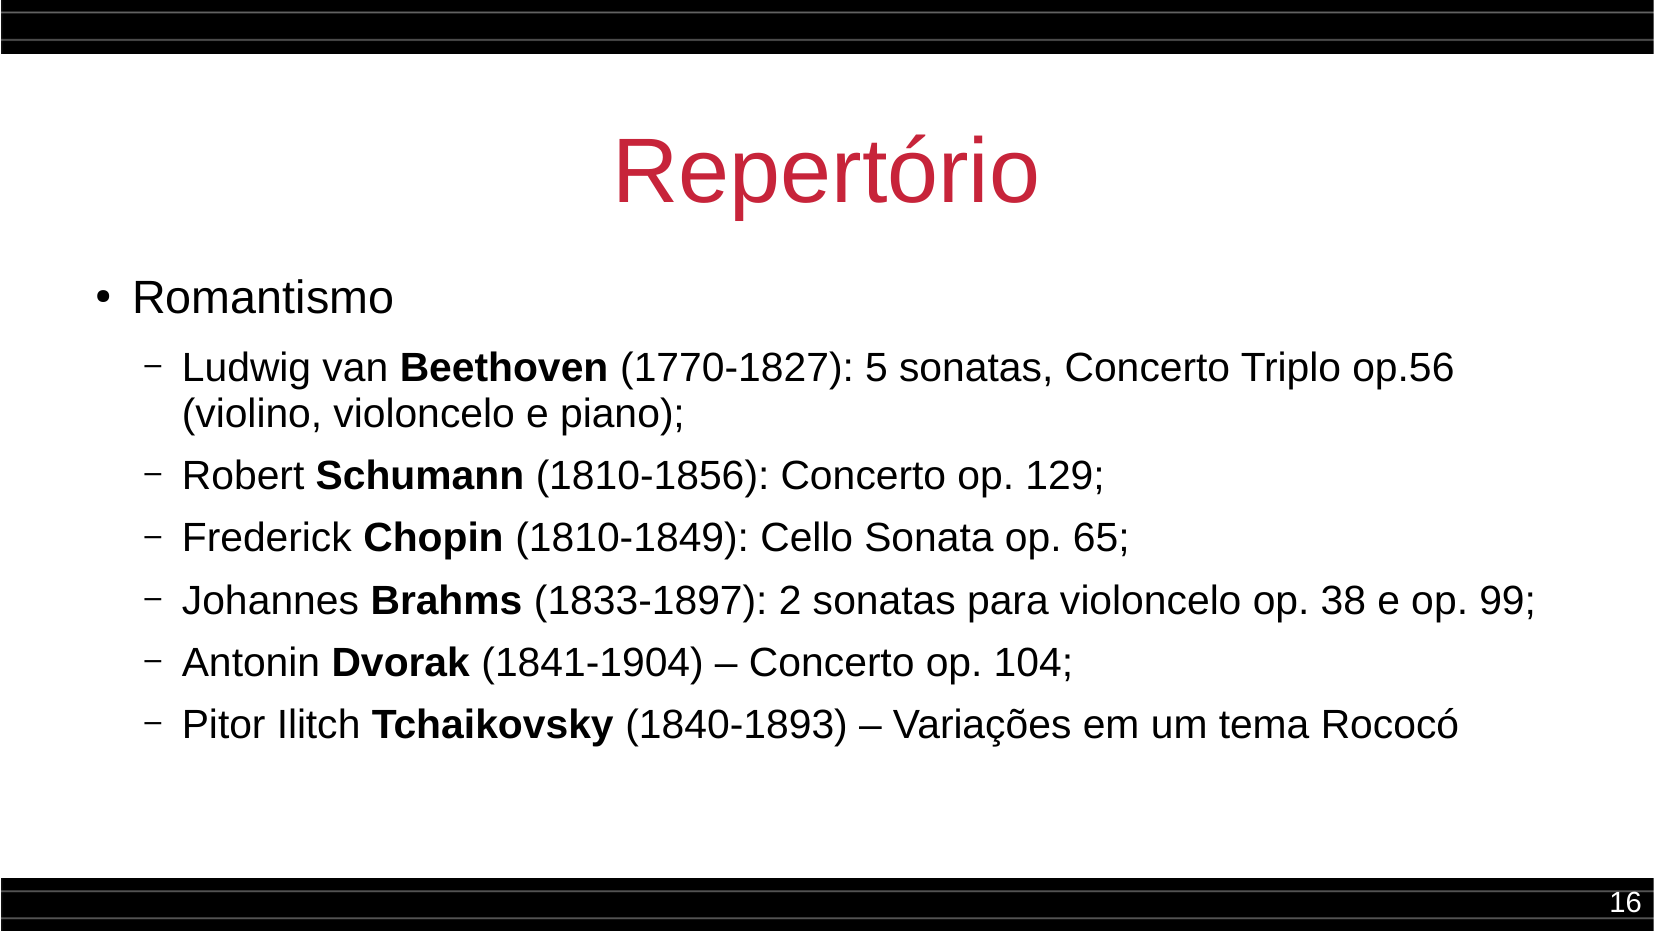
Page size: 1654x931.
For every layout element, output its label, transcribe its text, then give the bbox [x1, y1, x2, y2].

picture [1, 878, 1654, 931]
title Repertório [82, 92, 1571, 249]
picture [1, 0, 1654, 54]
list Romantismo Ludwig van Beethoven (1770-1827): 5 sonatas, Concerto Triplo op.56 (violino, violoncelo e piano); Robert Schumann (1810-1856): Concerto op. 129; Frederick Chopin (1810-1849): Cello Sonata op. 65; Johannes Brahms (1833-1897): 2 sonatas para violoncelo op. 38 e op. 99; Antonin Dvorak (1841-1904) – Concerto op. 104; Pitor Ilitch Tchaikovsky (1840-1893) – Variações em um tema Rococó [82, 271, 1571, 758]
